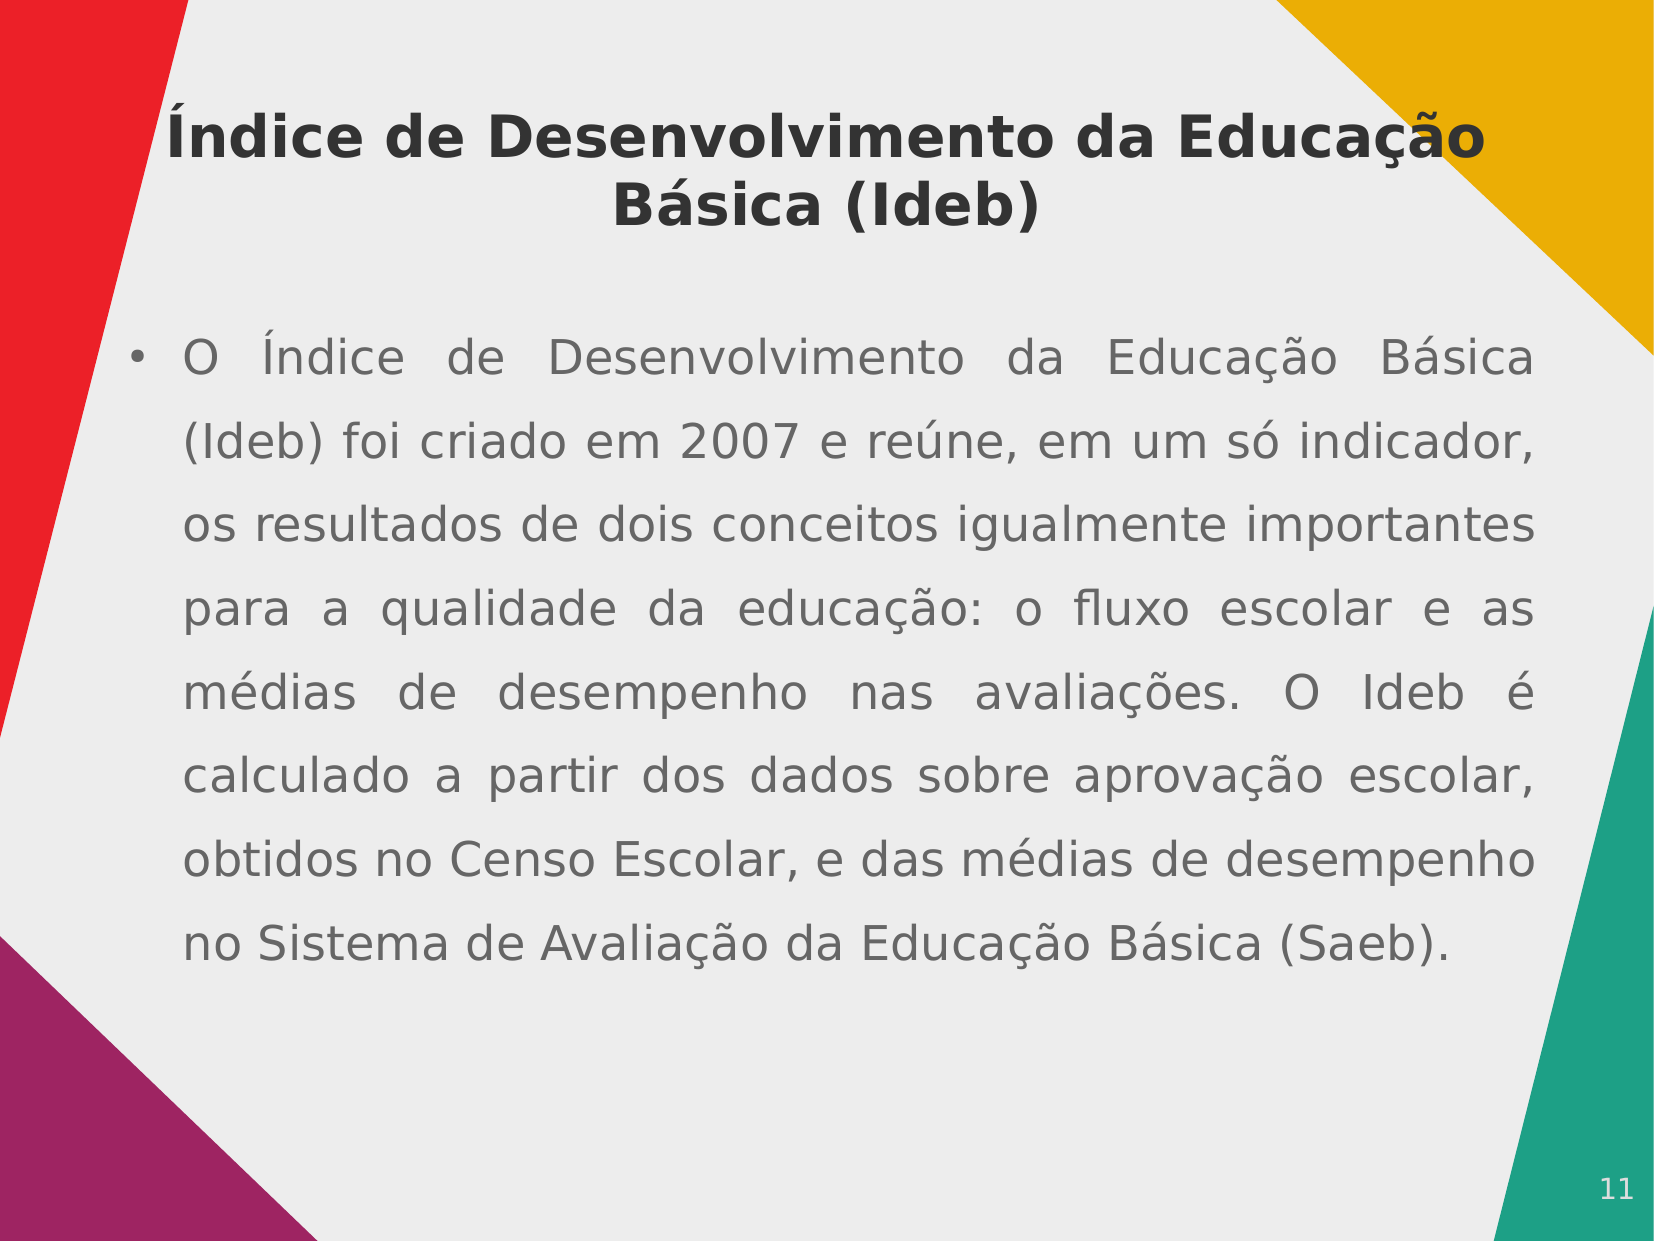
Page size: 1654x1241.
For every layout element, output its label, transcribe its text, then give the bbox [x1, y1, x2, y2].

title Índice de Desenvolvimento da Educação Básica (Ideb) [114, 73, 1539, 271]
list O Índice de Desenvolvimento da Educação Básica (Ideb) foi criado em 2007 e reúne, em um só indicador, os resultados de dois conceitos igualmente importantes para a qualidade da educação: o fluxo escolar e as médias de desempenho nas avaliações. O Ideb é calculado a partir dos dados sobre aprovação escolar, obtidos no Censo Escolar, e das médias de desempenho no Sistema de Avaliação da Educação Básica (Saeb). [114, 302, 1539, 1033]
